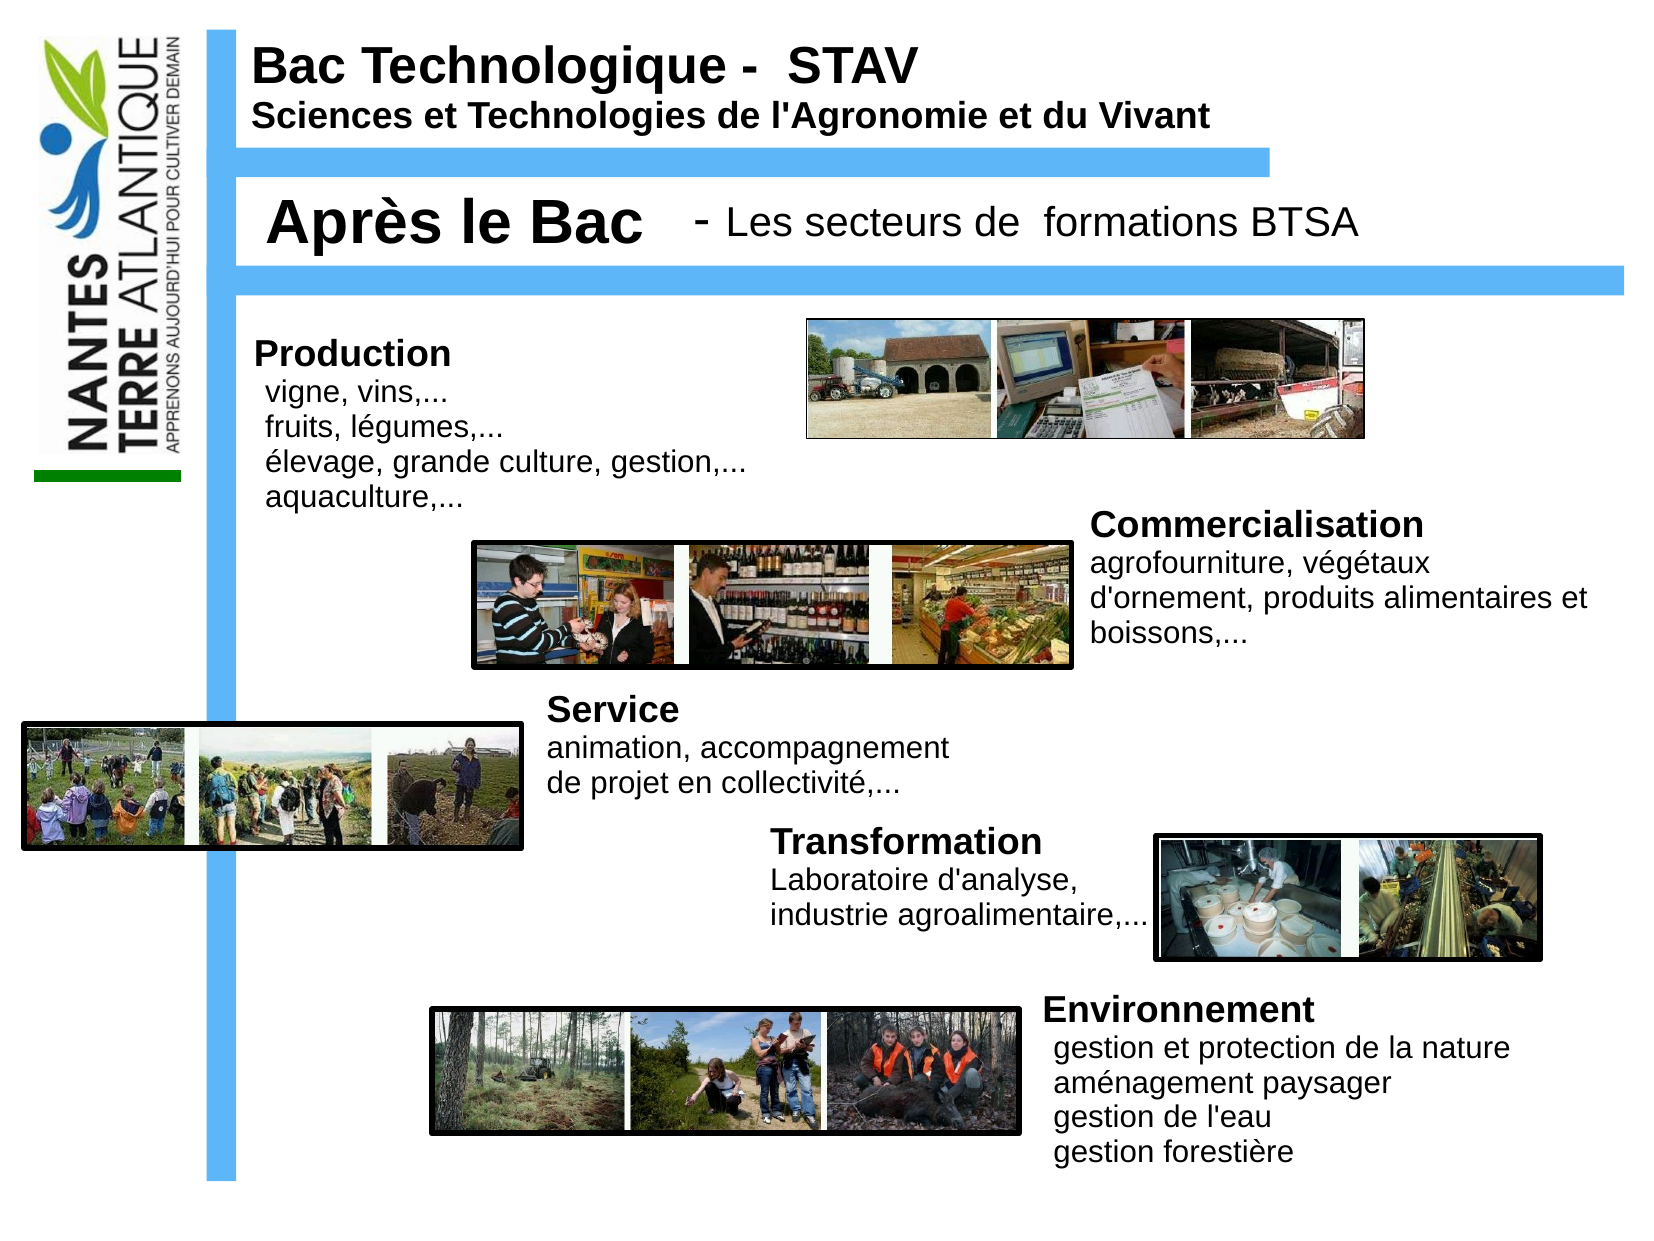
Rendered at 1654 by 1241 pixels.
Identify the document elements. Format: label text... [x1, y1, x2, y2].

picture [40, 37, 181, 454]
picture [807, 320, 1364, 438]
text_box Service animation, accompagnement de projet en collectivité,... [531, 681, 975, 872]
picture [27, 726, 519, 846]
text_box Transformation Laboratoire d'analyse, industrie agroalimentaire,... [755, 813, 1488, 972]
text_box Commercialisation agrofourniture, végétaux d'ornement, produits alimentaires et boissons,... [1075, 496, 1617, 682]
picture [1159, 838, 1538, 957]
text_box - Les secteurs de formations BTSA [679, 159, 1565, 278]
text_box Environnement gestion et protection de la nature aménagement paysager gestion de l'eau gestion forestière [1027, 980, 1601, 1178]
picture [434, 1012, 1017, 1131]
title Après le Bac [265, 177, 679, 266]
text_box Production vigne, vins,... fruits, légumes,... élevage, grande culture, gestion,... aquaculture,... [239, 325, 1616, 557]
picture [477, 545, 1069, 664]
